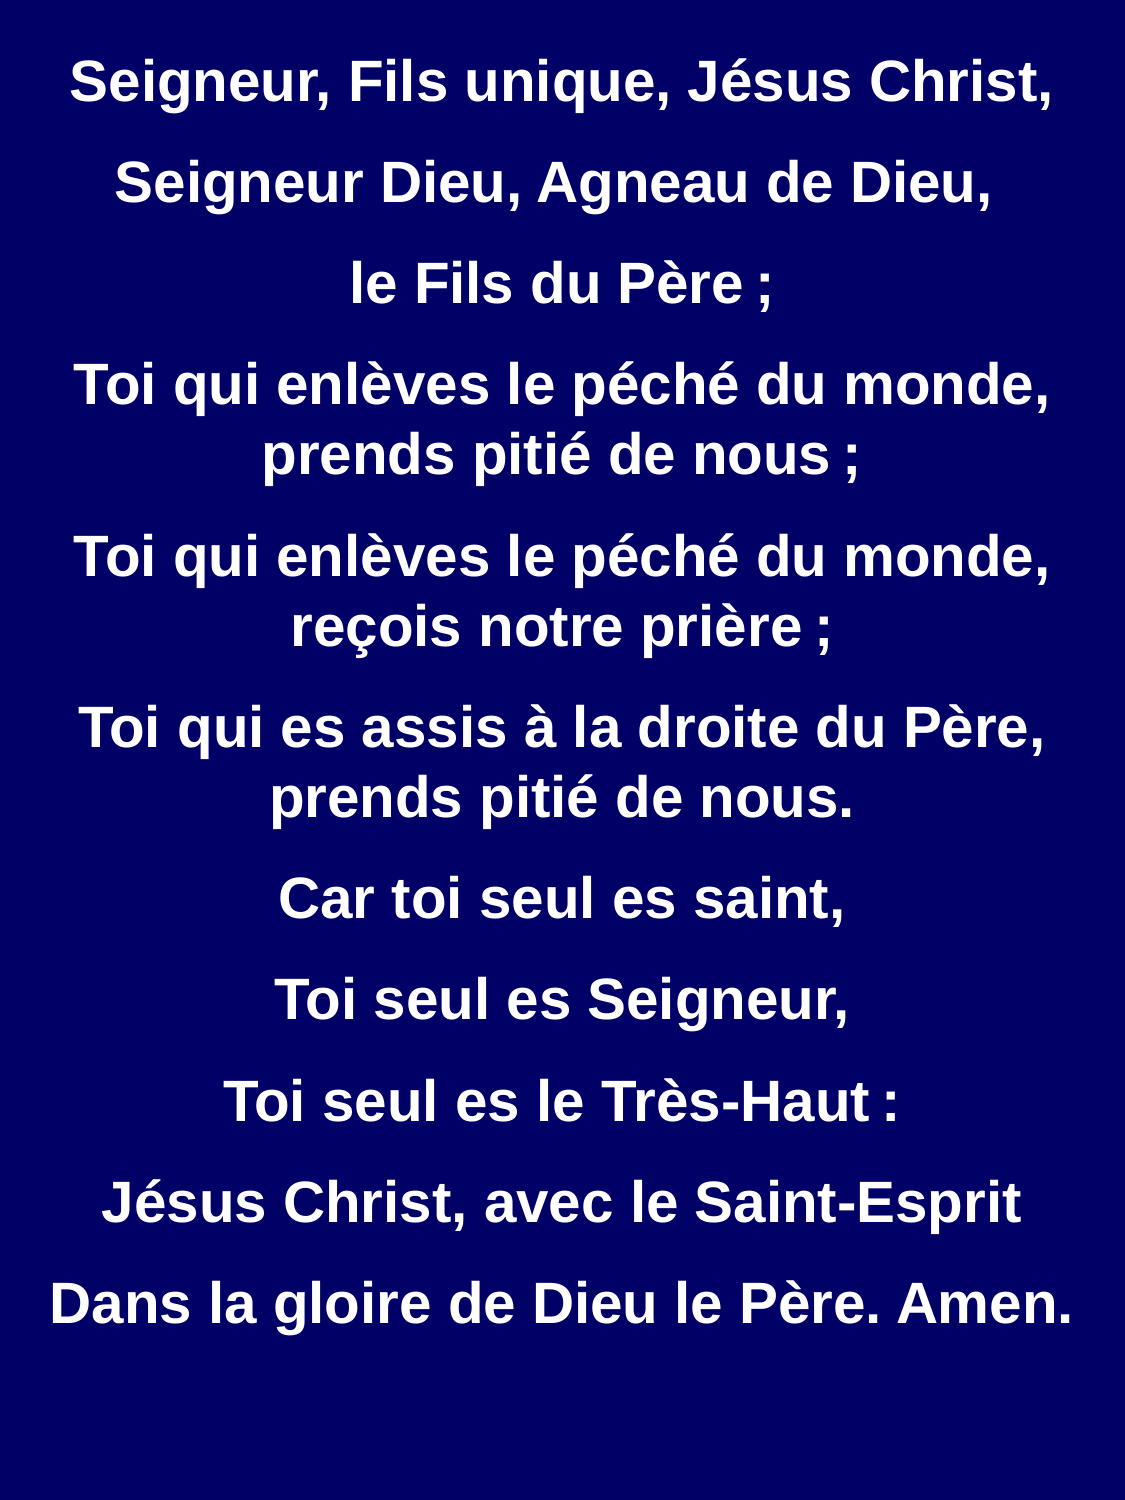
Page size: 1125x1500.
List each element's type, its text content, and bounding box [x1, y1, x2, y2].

text_box Seigneur, Fils unique, Jésus Christ, Seigneur Dieu, Agneau de Dieu, le Fils du Père ; Toi qui enlèves le péché du monde, prends pitié de nous ; Toi qui enlèves le péché du monde, reçois notre prière ; Toi qui es assis à la droite du Père, prends pitié de nous. Car toi seul es saint, Toi seul es Seigneur, Toi seul es le Très-Haut : Jésus Christ, avec le Saint-Esprit Dans la gloire de Dieu le Père. Amen. [0, 35, 1125, 1343]
